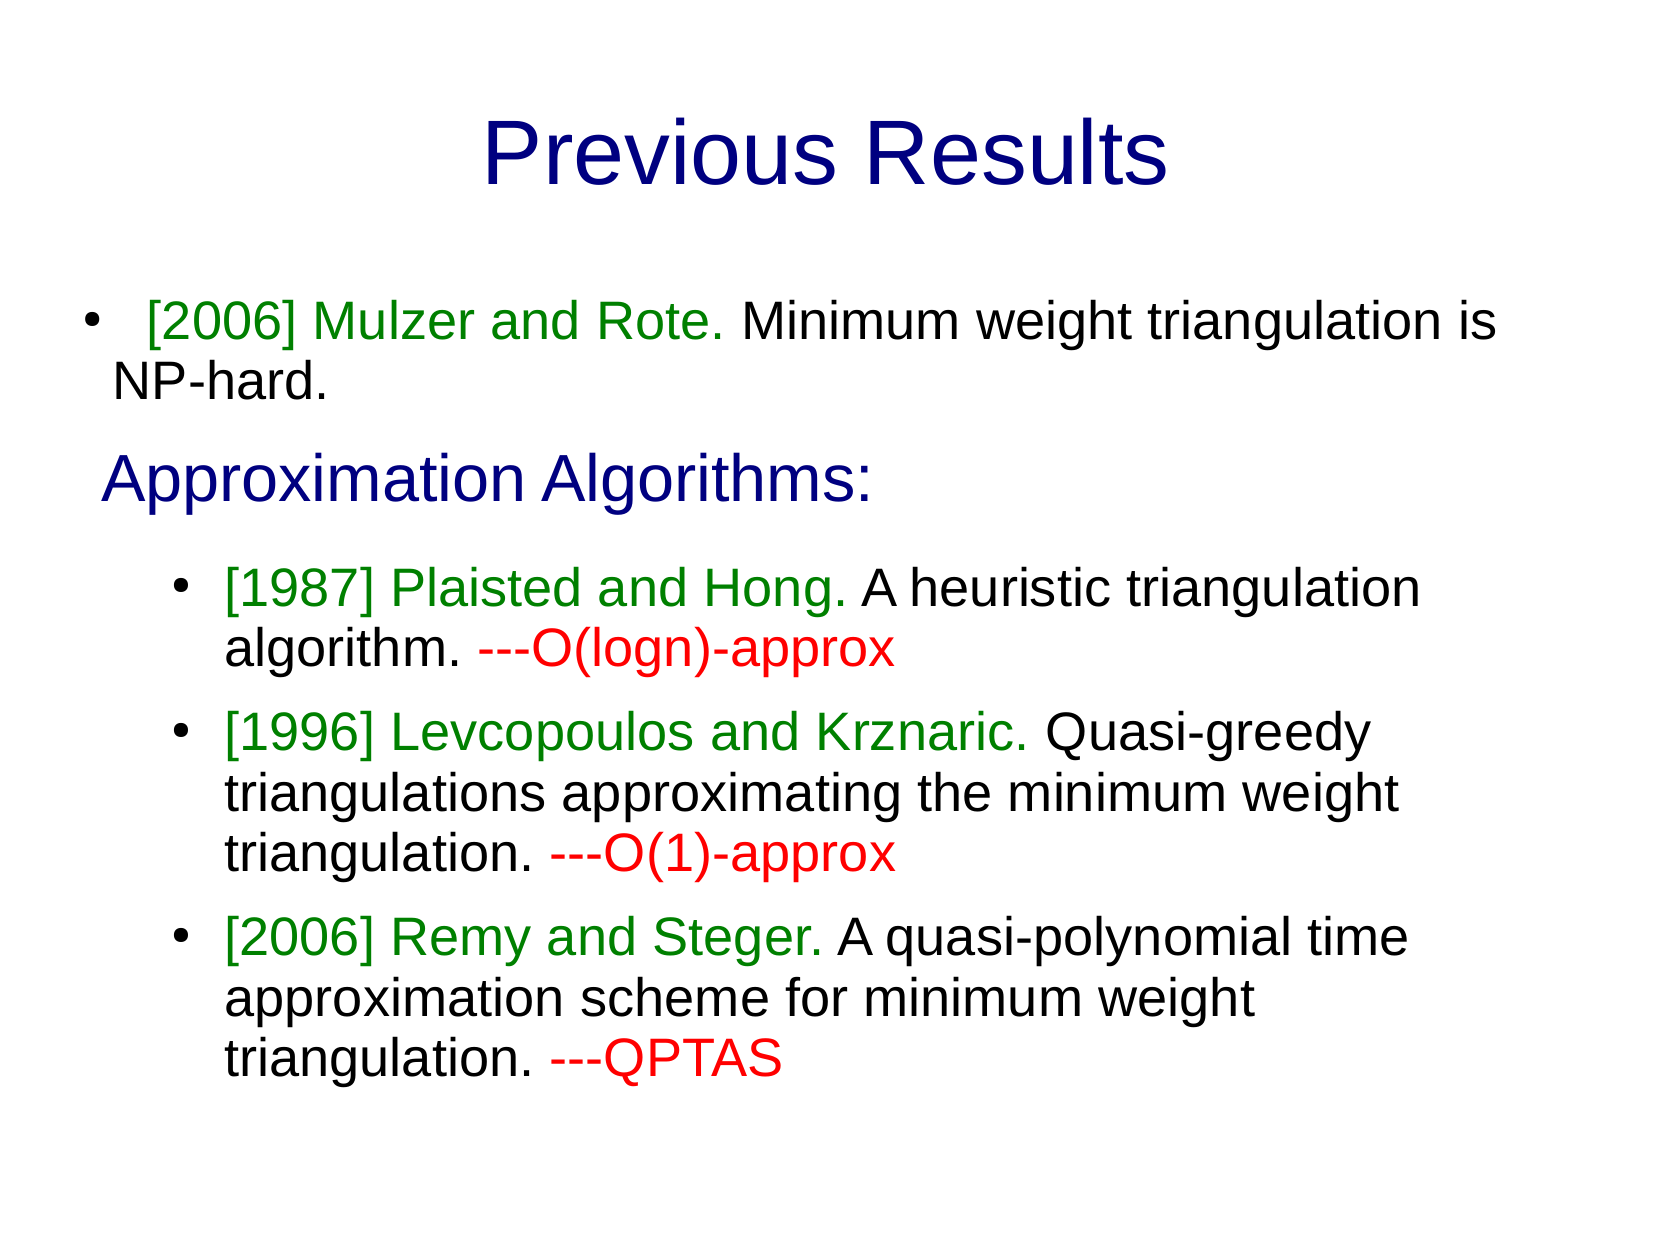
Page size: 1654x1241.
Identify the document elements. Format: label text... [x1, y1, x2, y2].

title Previous Results [82, 56, 1571, 250]
list [2006] Mulzer and Rote. Minimum weight triangulation is NP-hard. Approximation Algorithms: [1987] Plaisted and Hong. A heuristic triangulation algorithm. ---O(logn)-approx [1996] Levcopoulos and Krznaric. Quasi-greedy triangulations approximating the minimum weight triangulation. ---O(1)-approx [2006] Remy and Steger. A quasi-polynomial time approximation scheme for minimum weight triangulation. ---QPTAS [82, 290, 1571, 1109]
